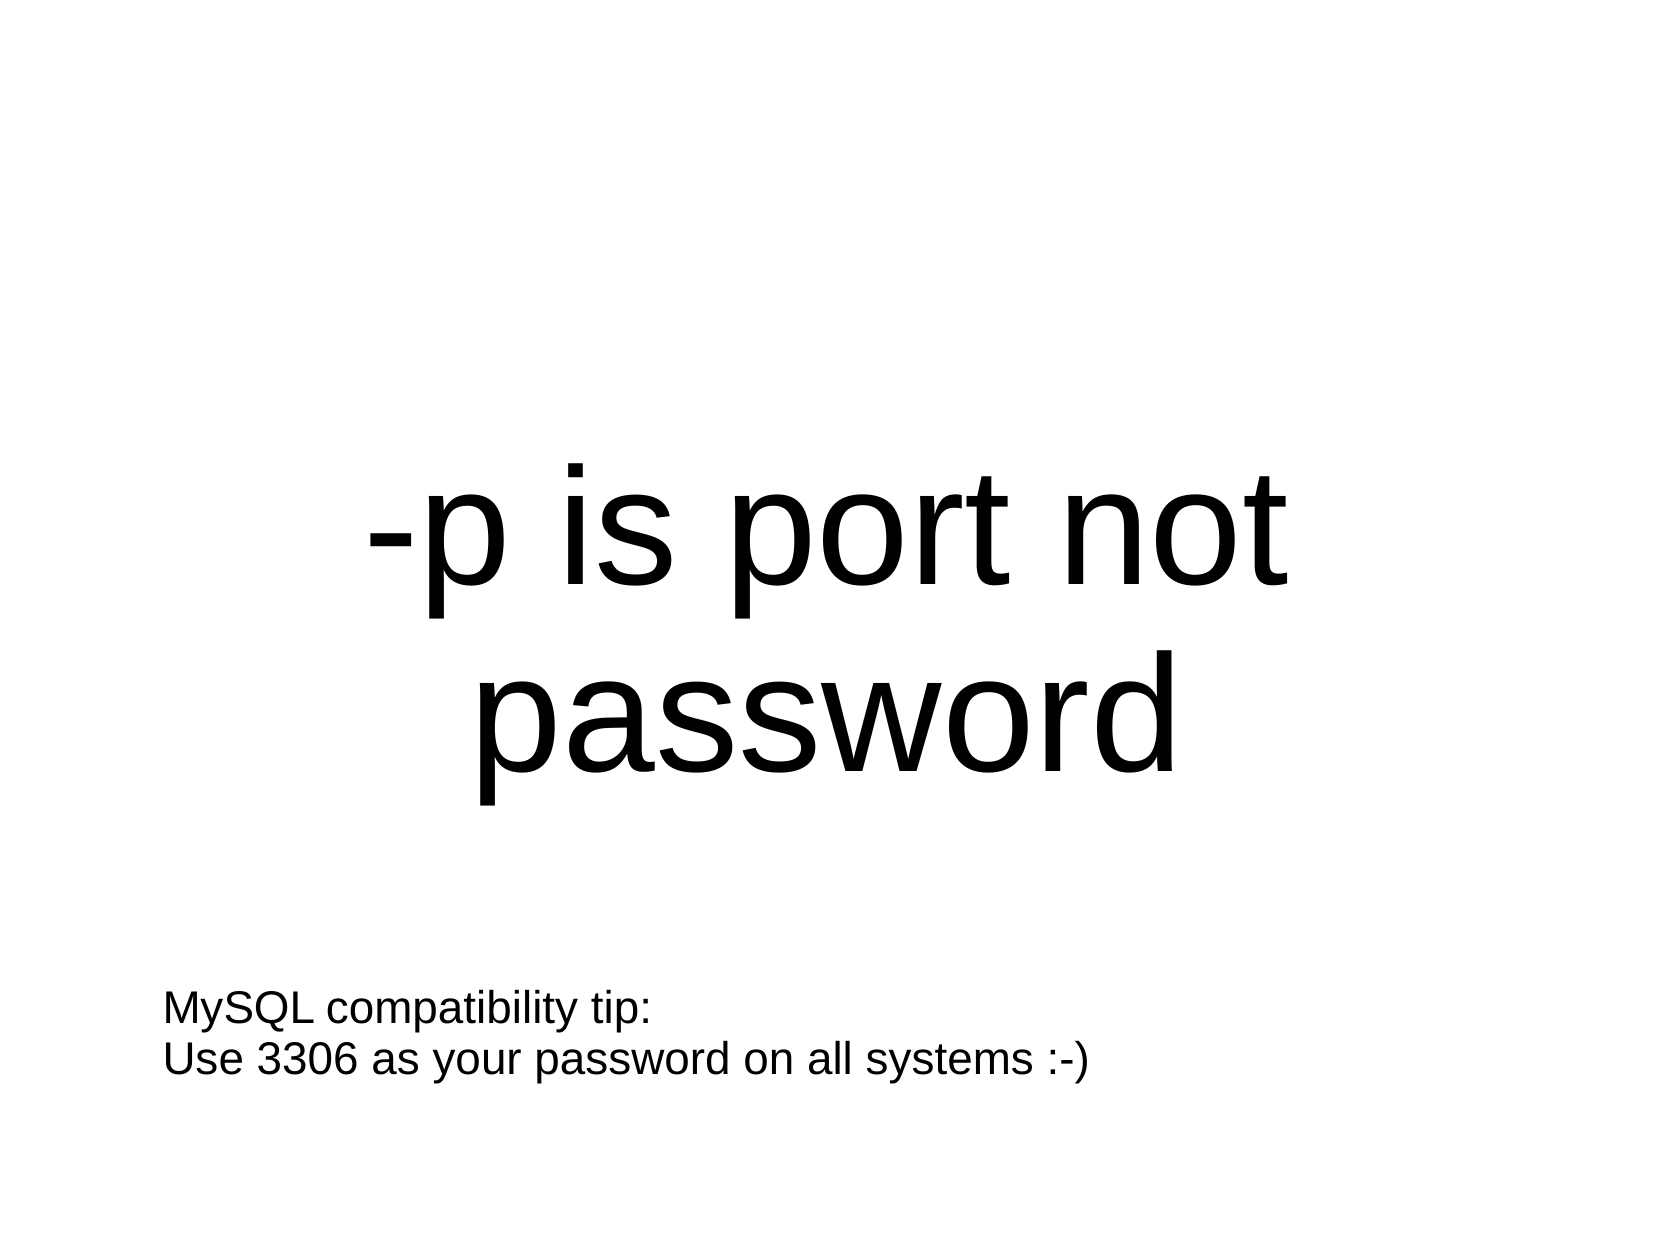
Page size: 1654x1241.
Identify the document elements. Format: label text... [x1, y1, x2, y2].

title -p is port not password [0, 433, 1654, 807]
text_box MySQL compatibility tip: Use 3306 as your password on all systems :-) [147, 974, 1270, 1182]
